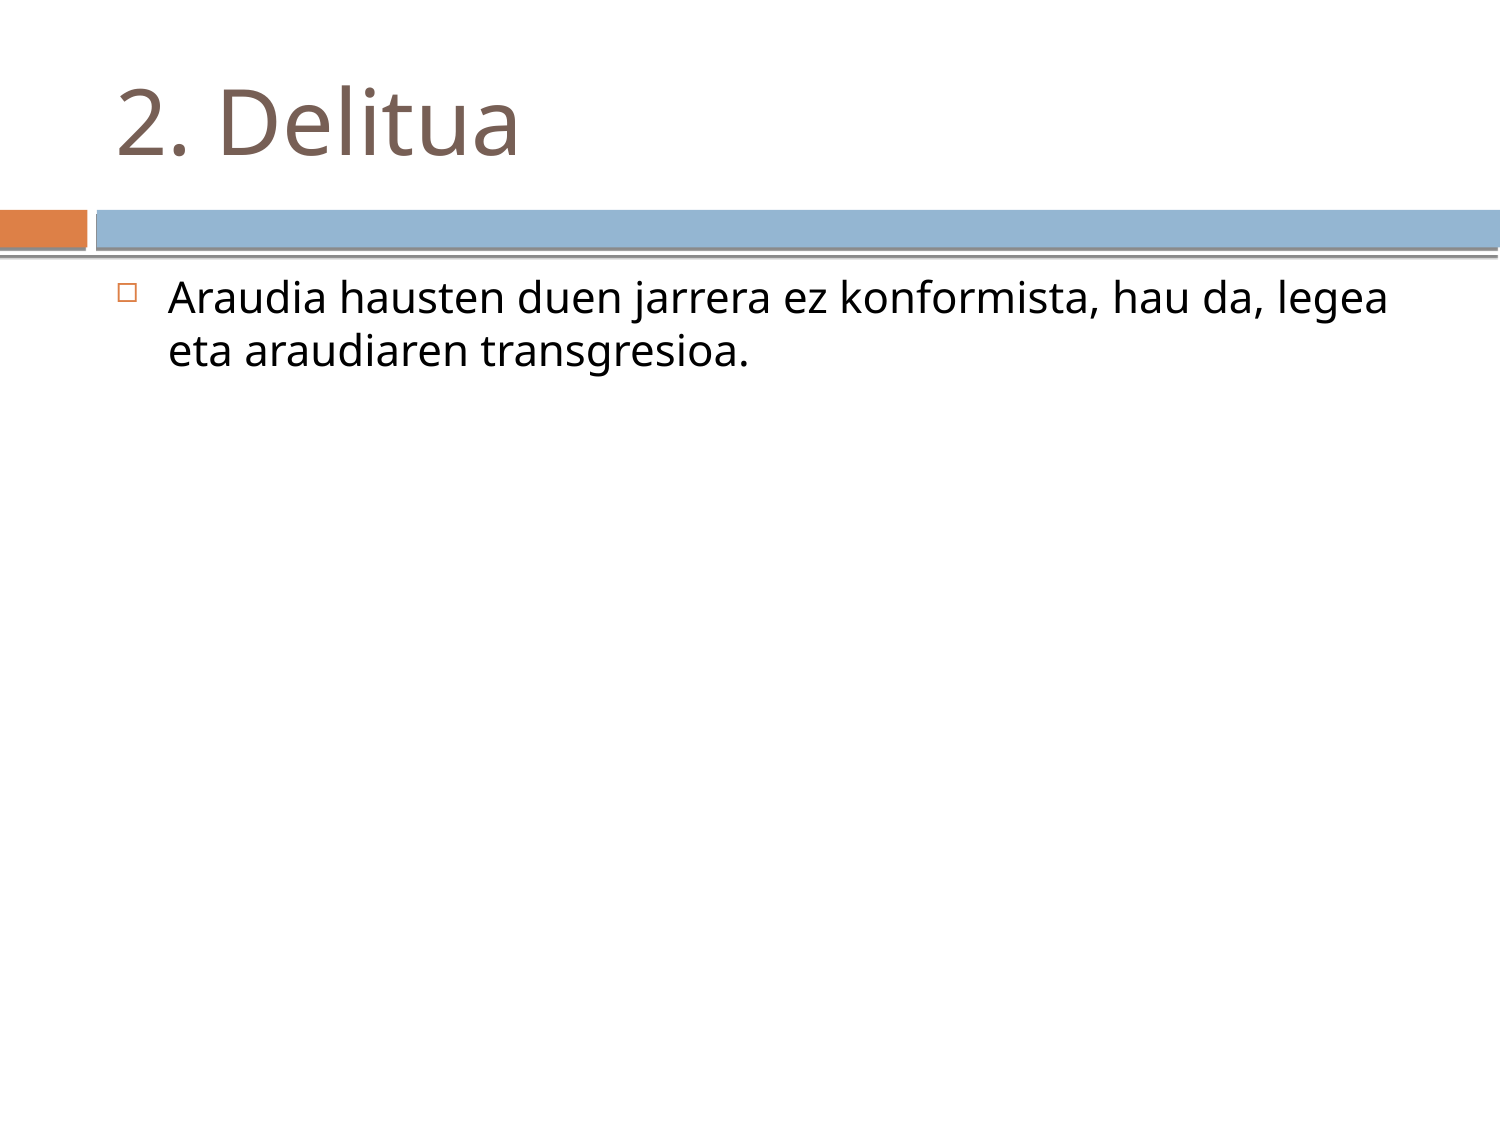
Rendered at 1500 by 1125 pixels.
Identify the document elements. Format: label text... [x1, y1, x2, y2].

list Araudia hausten duen jarrera ez konformista, hau da, legea eta araudiaren transgresioa. [100, 262, 1438, 1000]
title 2. Delitua [100, 37, 1438, 200]
